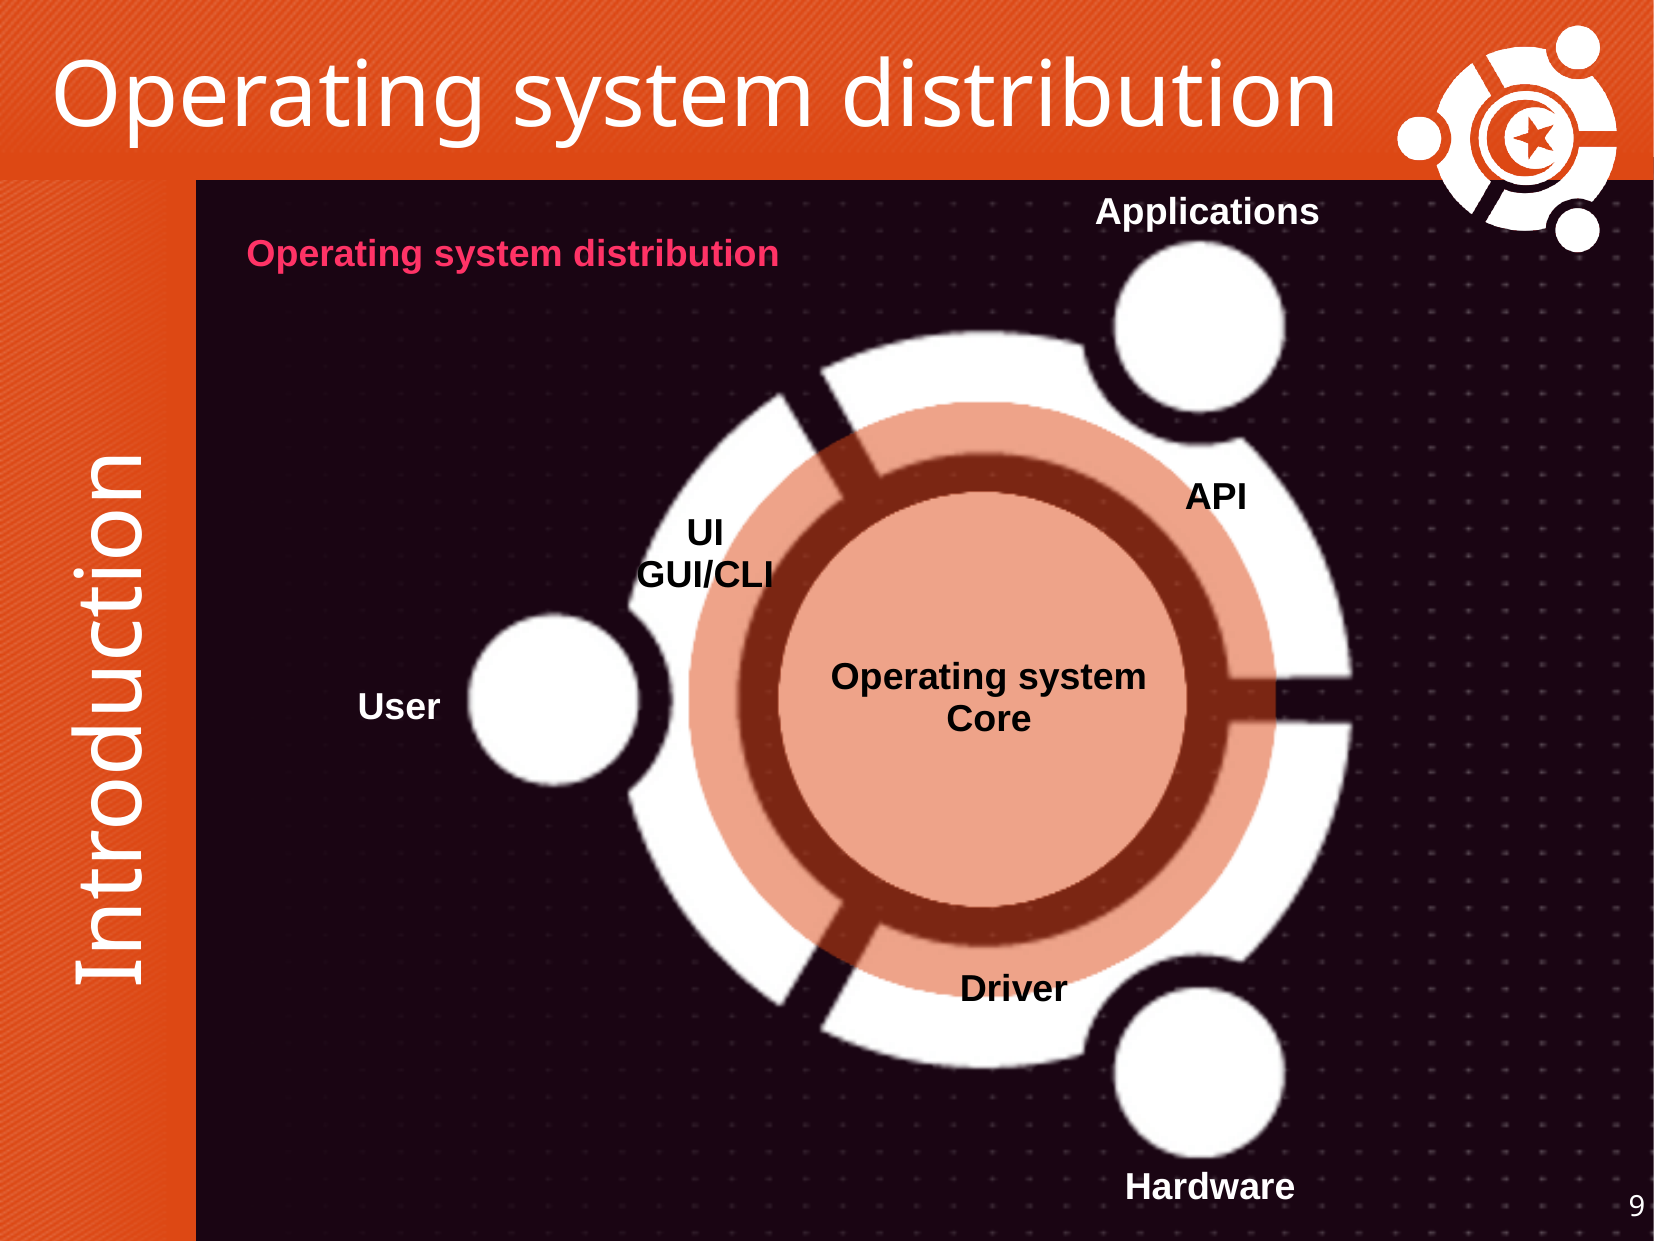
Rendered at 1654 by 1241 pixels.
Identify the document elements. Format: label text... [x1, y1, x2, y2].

text_box Hardware [1110, 1158, 1311, 1216]
text_box UI GUI/CLI [621, 504, 790, 604]
text_box User [342, 678, 456, 736]
text_box Operating system distribution [231, 225, 796, 282]
text_box Operating system Core [815, 648, 1163, 748]
text_box Driver [945, 960, 1083, 1017]
title Operating system distribution [0, 2, 1394, 181]
text_box Applications [1080, 183, 1335, 241]
picture [0, 0, 1654, 1241]
title Introduction [17, 210, 196, 1229]
text_box API [1170, 468, 1263, 526]
